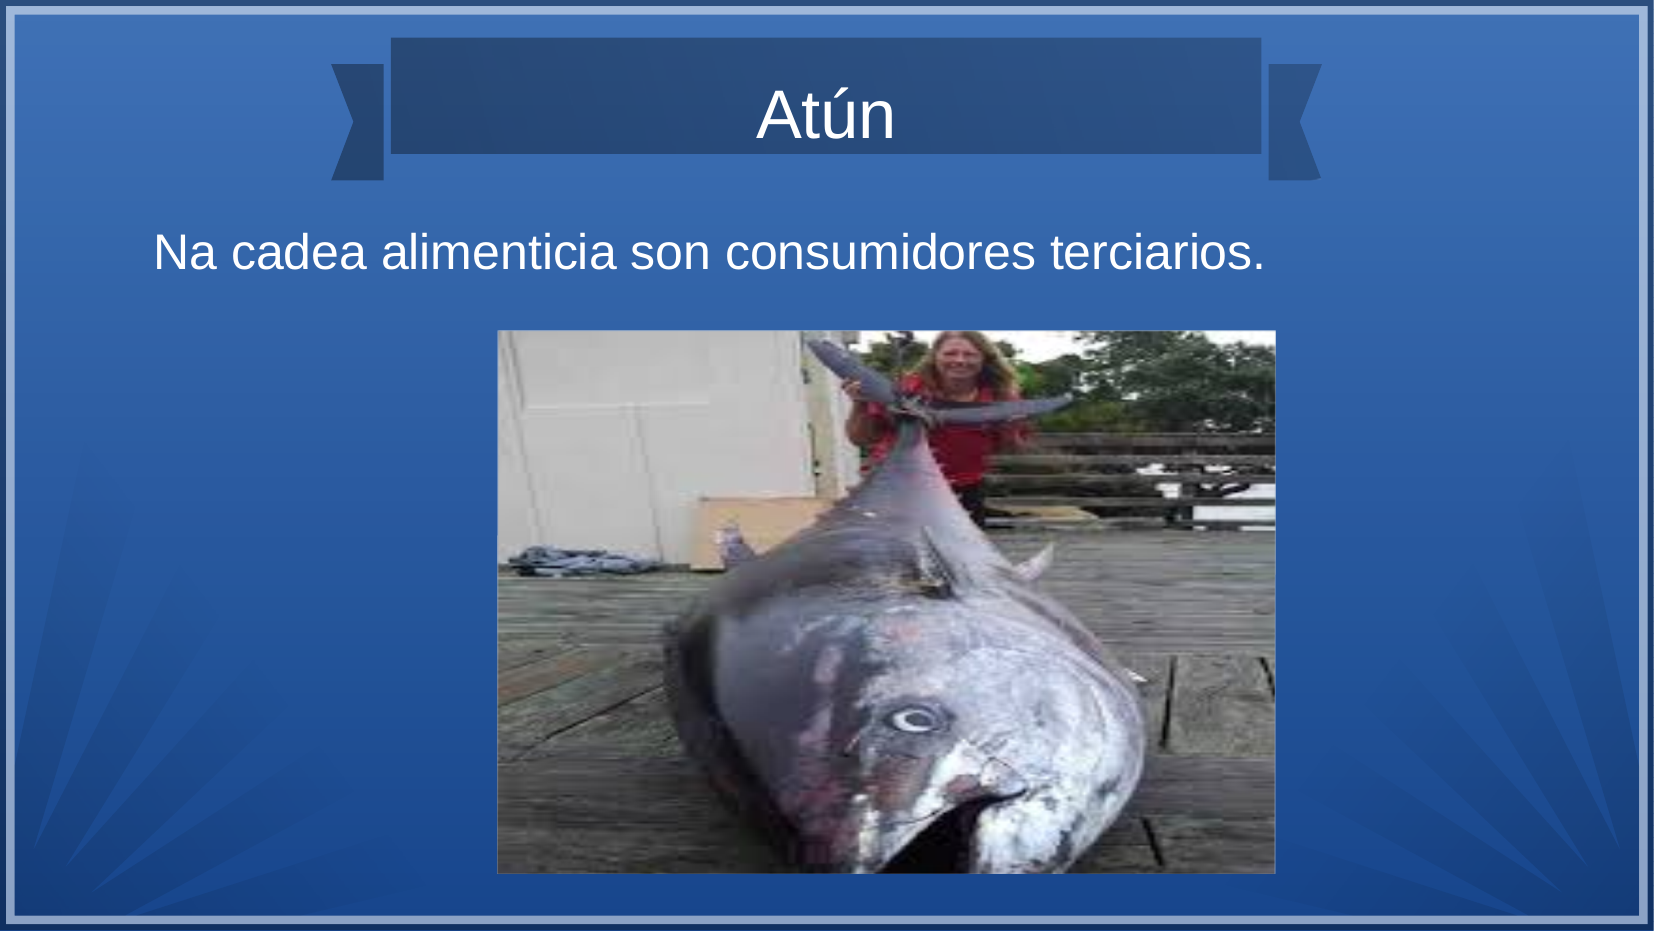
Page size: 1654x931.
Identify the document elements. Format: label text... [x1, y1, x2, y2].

title Atún [82, 37, 1571, 193]
picture [496, 330, 1276, 875]
list Na cadea alimenticia son consumidores terciarios. [82, 224, 1571, 848]
